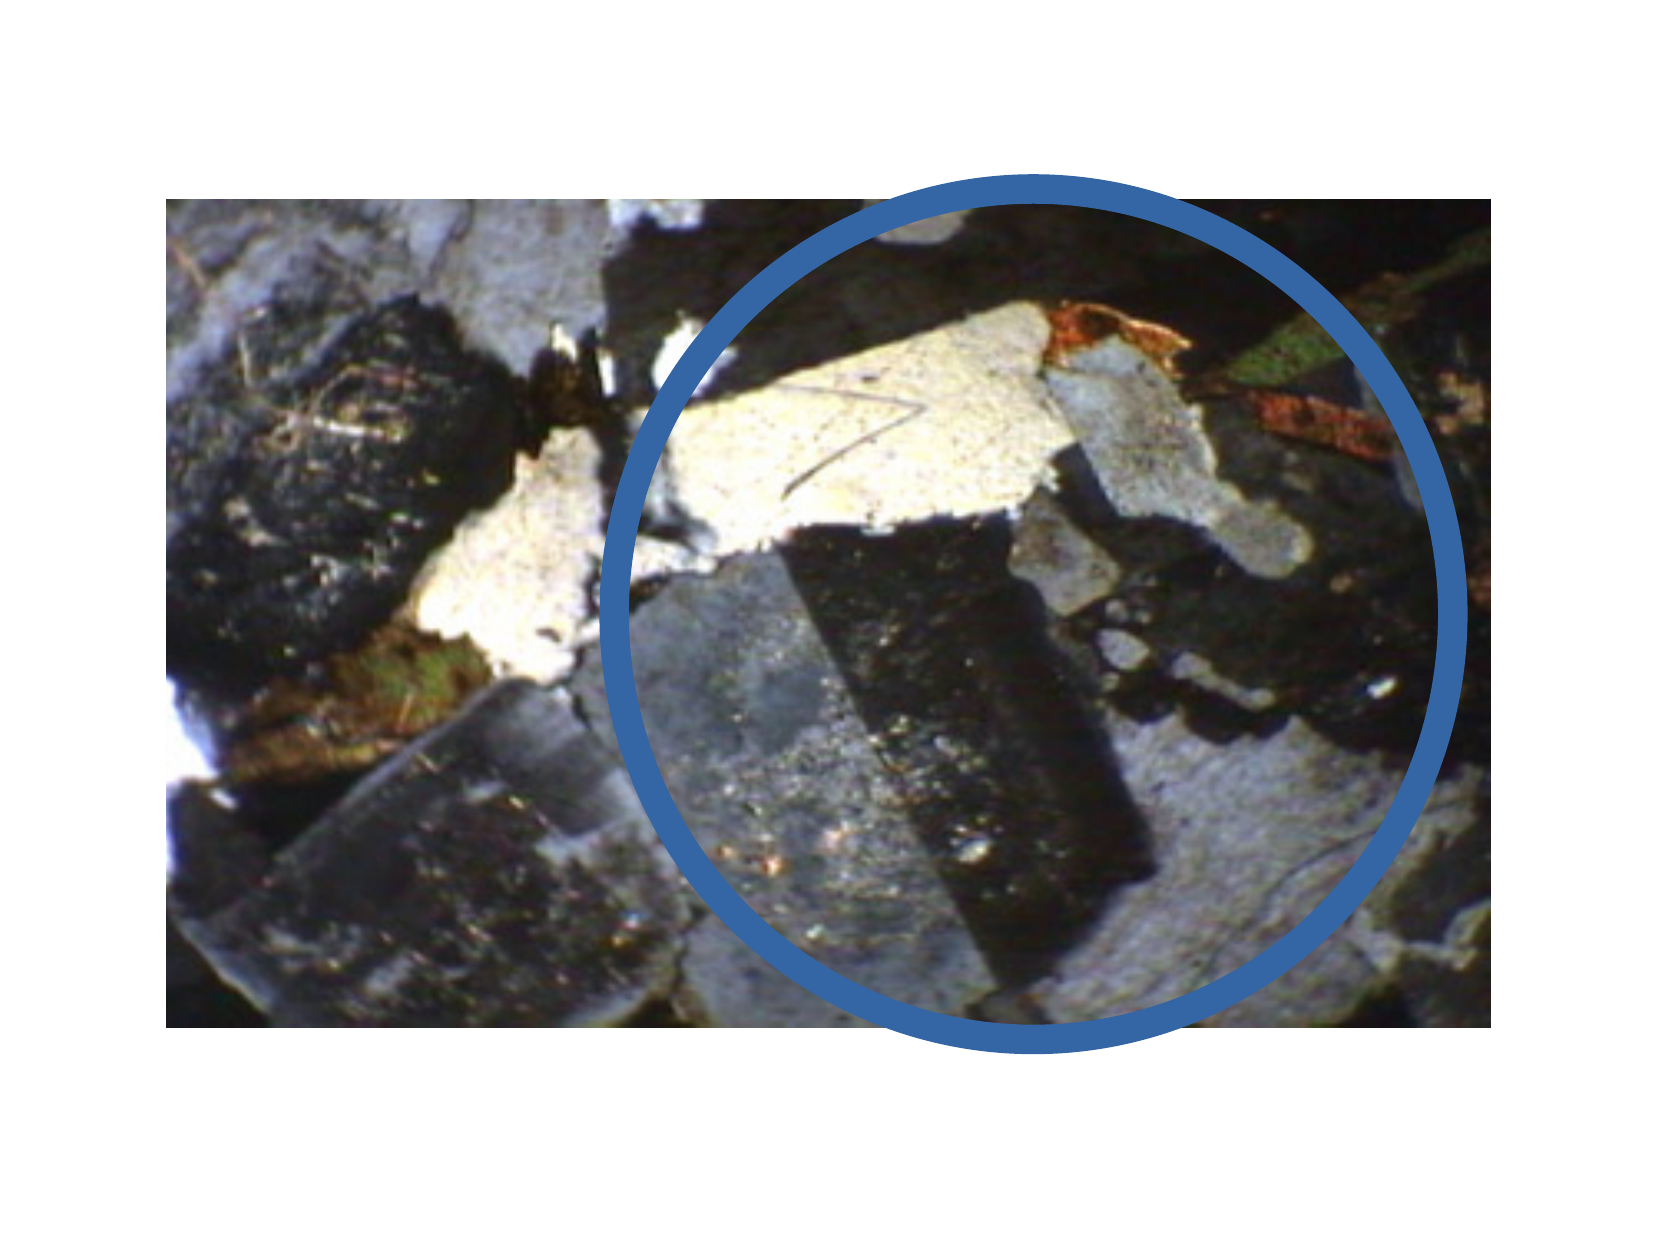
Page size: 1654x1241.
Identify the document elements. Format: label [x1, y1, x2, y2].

picture [1180, 199, 1491, 1028]
picture [166, 199, 887, 1028]
picture [629, 204, 1438, 1024]
